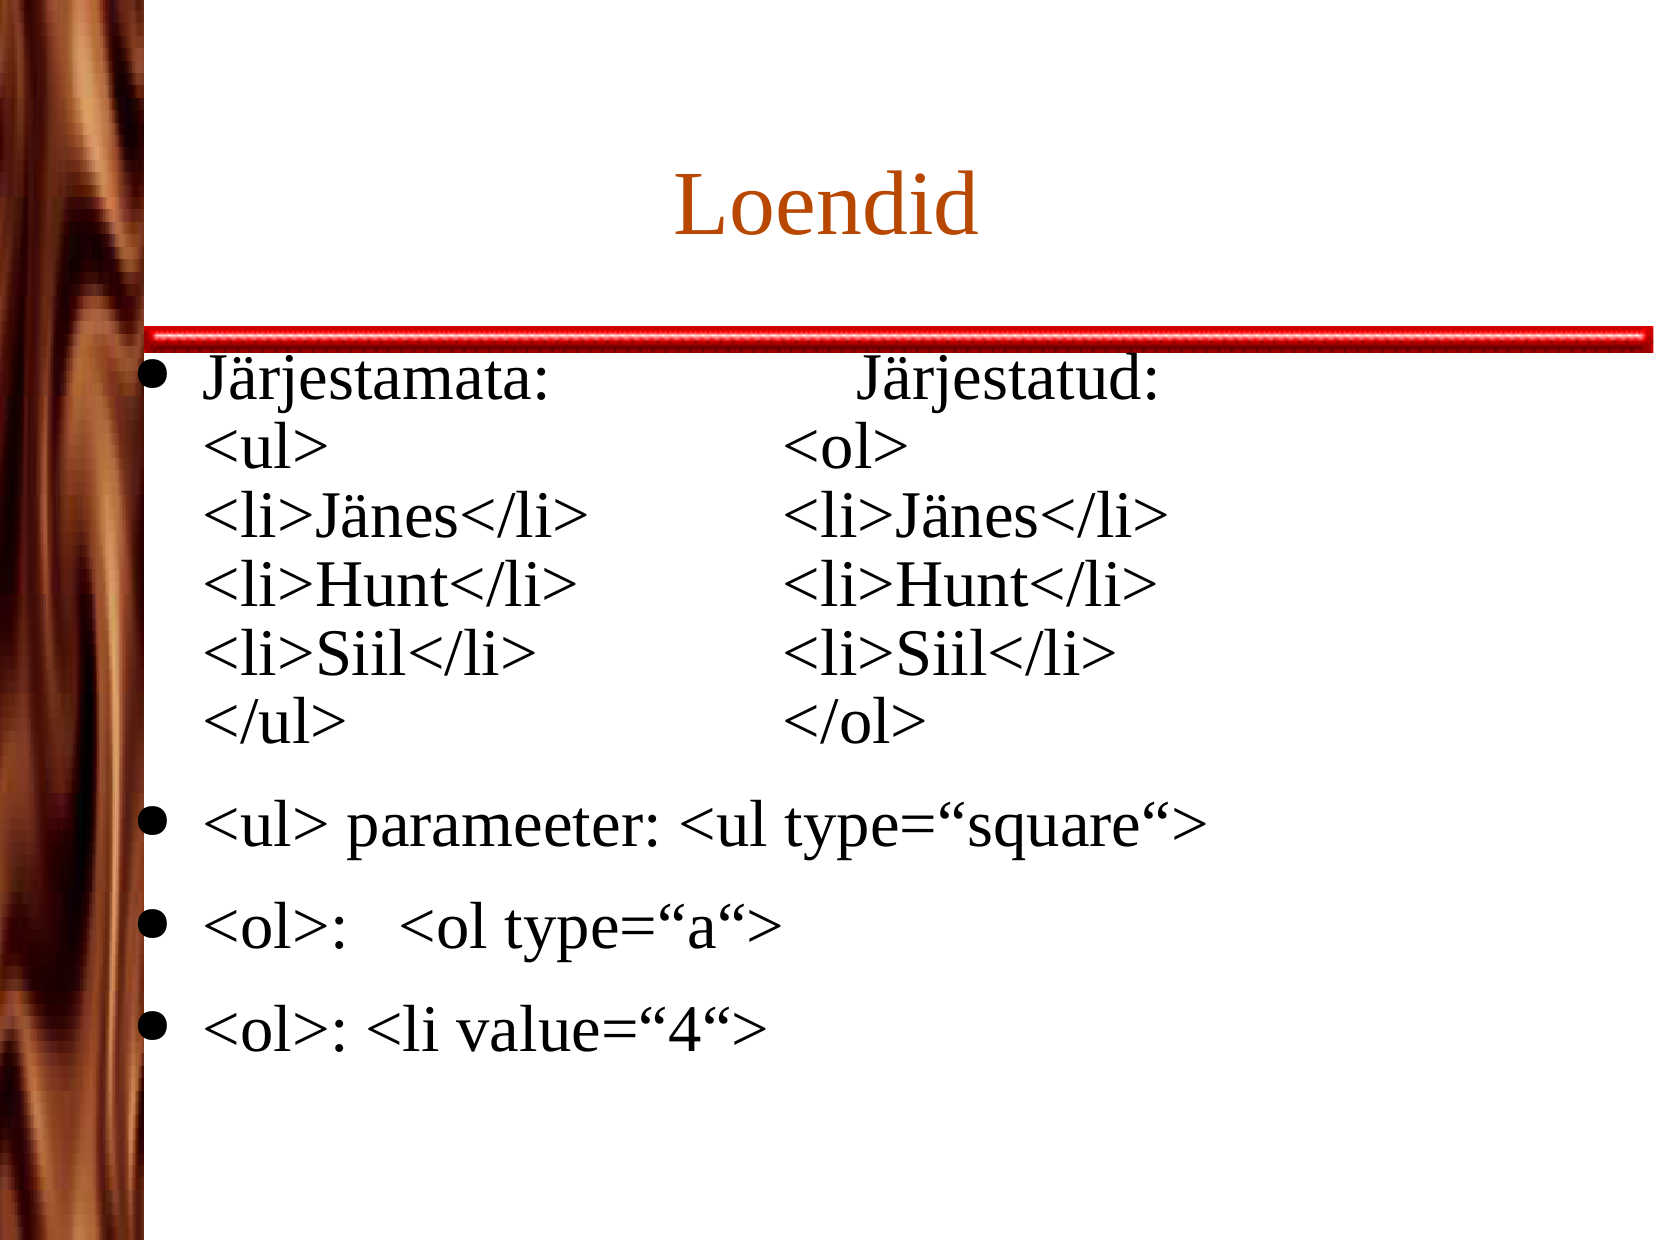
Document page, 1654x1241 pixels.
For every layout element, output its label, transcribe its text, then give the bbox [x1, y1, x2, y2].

picture [0, 0, 1654, 1240]
list Järjestamata: Järjestatud: <ul> <ol> <li>Jänes</li> <li>Jänes</li> <li>Hunt</li> <li>Hunt</li> <li>Siil</li> <li>Siil</li> </ul> </ol> <ul> parameeter: <ul type=“square“> <ol>: <ol type=“a“> <ol>: <li value=“4“> [121, 344, 1533, 1147]
title Loendid [121, 100, 1533, 312]
